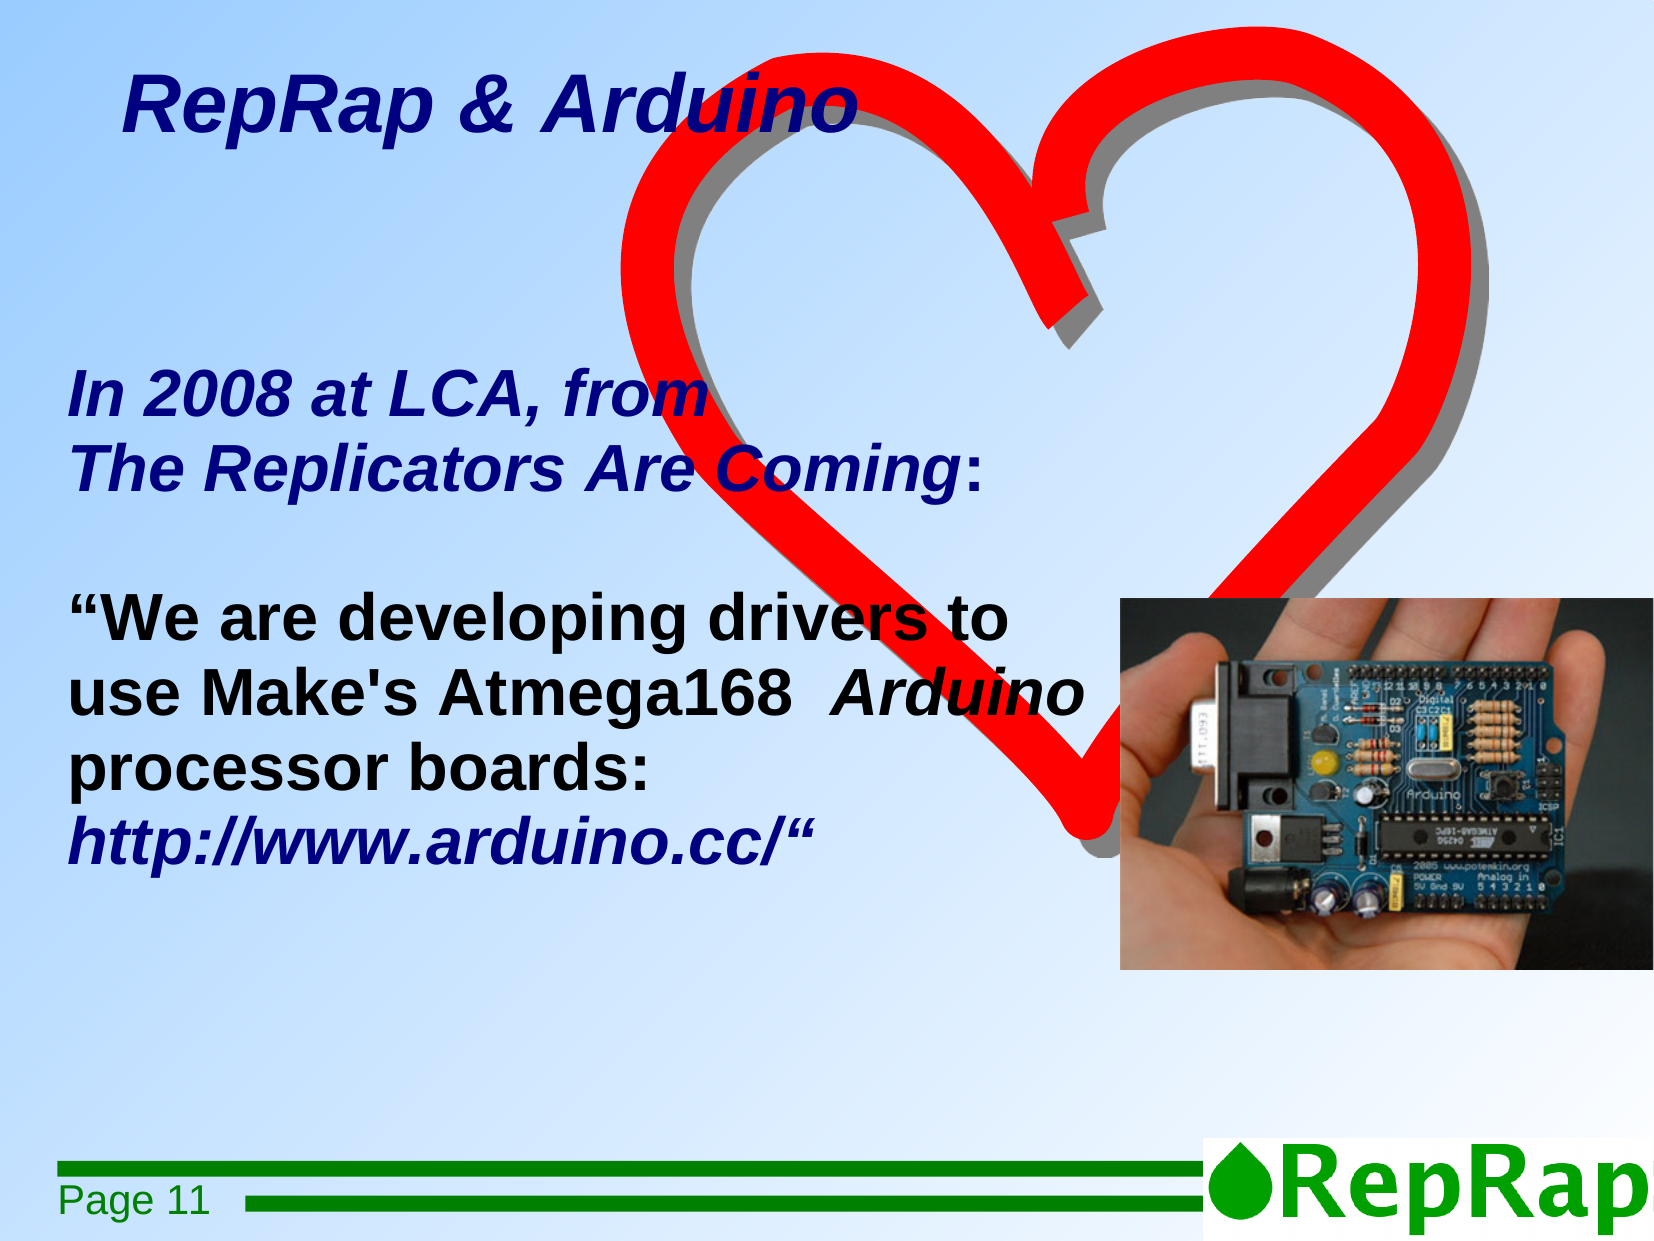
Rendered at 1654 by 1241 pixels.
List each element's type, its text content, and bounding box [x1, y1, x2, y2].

title RepRap & Arduino [121, 0, 1534, 208]
text_box In 2008 at LCA, from The Replicators Are Coming: “We are developing drivers to use Make's Atmega168 Arduino processor boards: http://www.arduino.cc/“ [67, 230, 1129, 1080]
picture [1129, 598, 1654, 970]
picture [1203, 1138, 1654, 1241]
